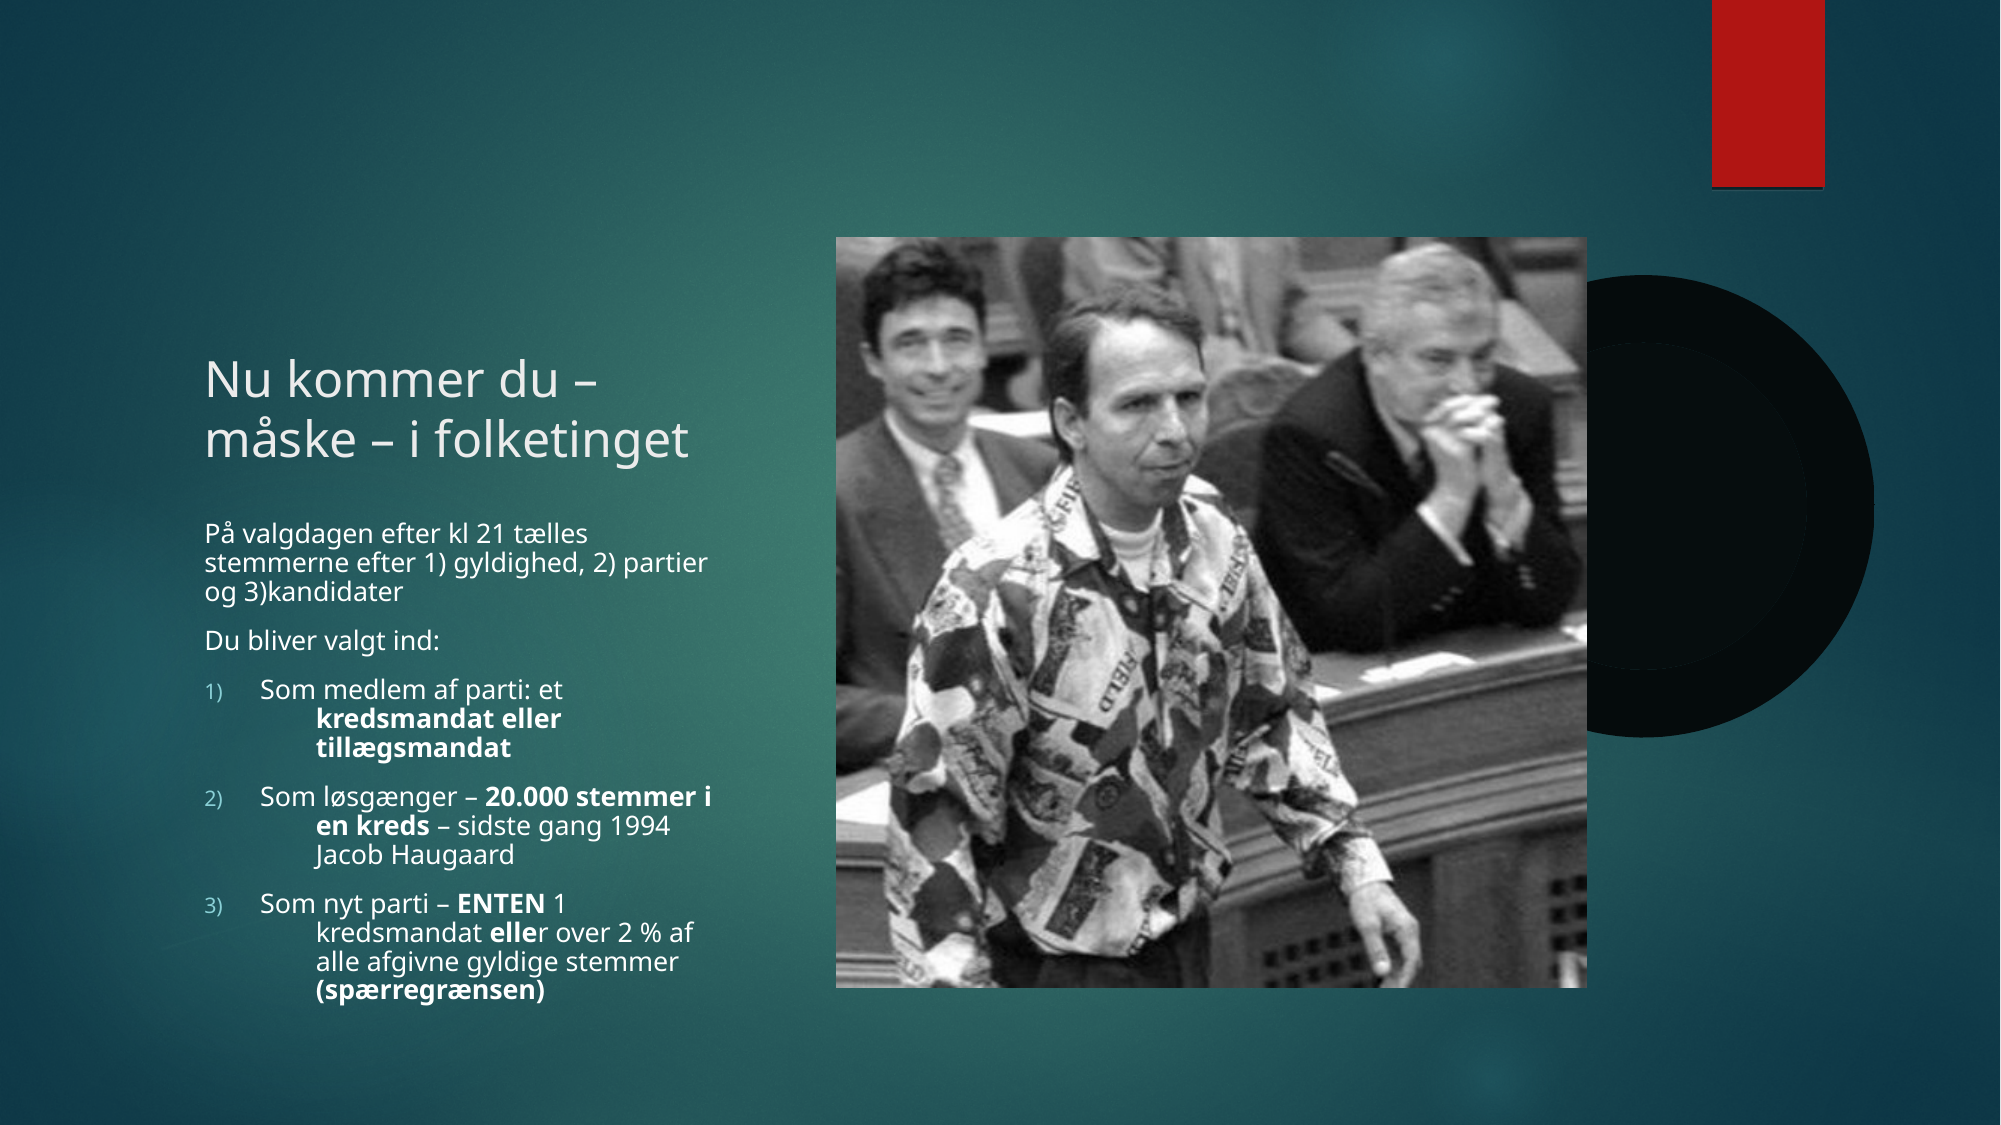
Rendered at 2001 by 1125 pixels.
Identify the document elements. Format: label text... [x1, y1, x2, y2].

list På valgdagen efter kl 21 tælles stemmerne efter 1) gyldighed, 2) partier og 3)kandidater Du bliver valgt ind: Som medlem af parti: et kredsmandat eller tillægsmandat Som løsgænger – 20.000 stemmer i en kreds – sidste gang 1994 Jacob Haugaard Som nyt parti – ENTEN 1 kredsmandat eller over 2 % af alle afgivne gyldige stemmer (spærregrænsen) [189, 513, 748, 1017]
title Nu kommer du – måske – i folketinget [189, 237, 748, 476]
picture [836, 237, 1587, 988]
